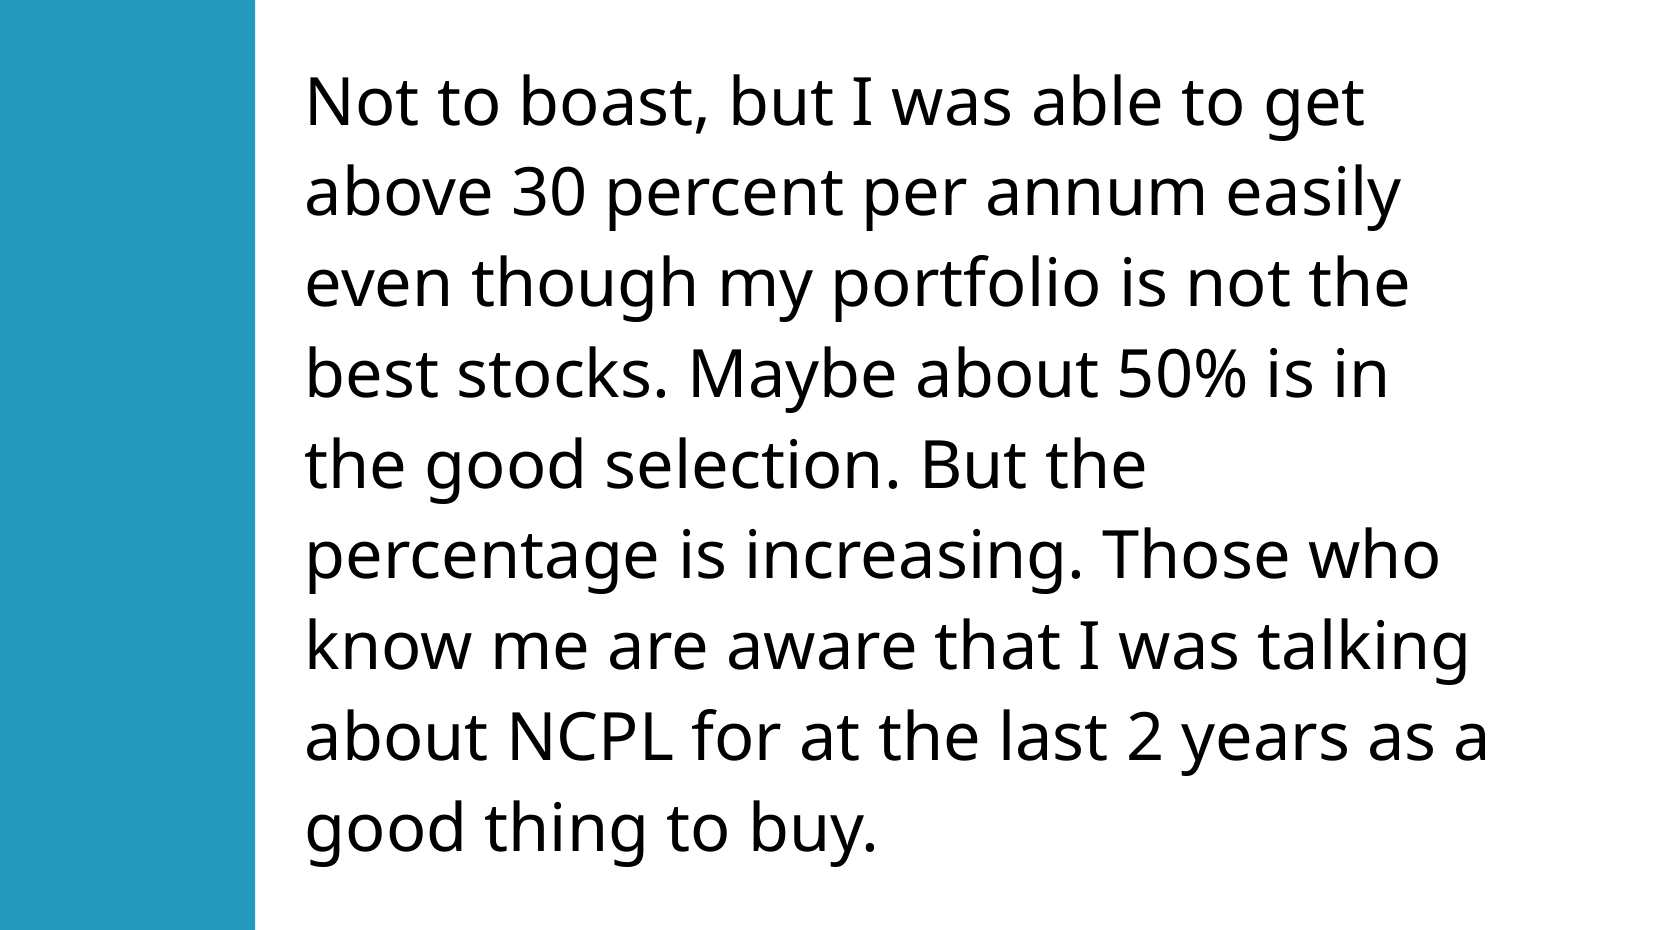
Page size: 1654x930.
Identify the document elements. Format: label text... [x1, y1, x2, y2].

title Not to boast, but I was able to get above 30 percent per annum easily even though my portfolio is not the best stocks. Maybe about 50% is in the good selection. But the percentage is increasing. Those who know me are aware that I was talking about NCPL for at the last 2 years as a good thing to buy. [304, 736, 1501, 871]
